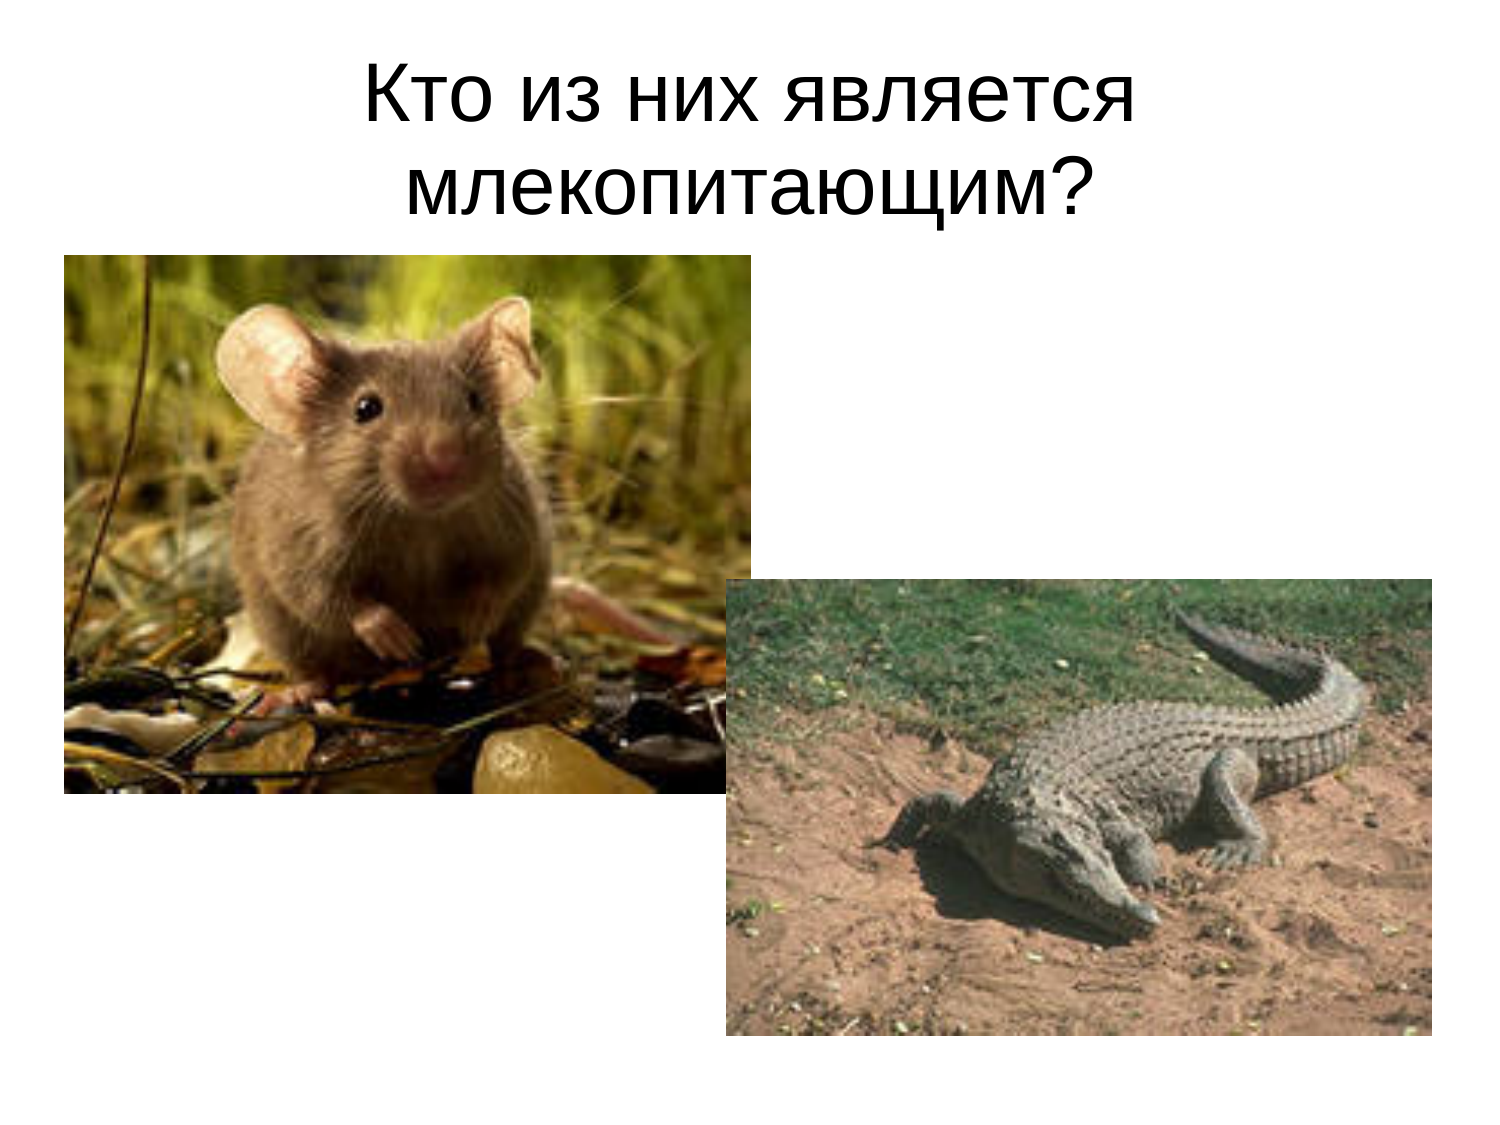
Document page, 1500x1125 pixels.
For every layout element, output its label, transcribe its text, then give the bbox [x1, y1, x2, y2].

picture [64, 255, 1432, 1036]
title Кто из них является млекопитающим? [75, 31, 1426, 247]
